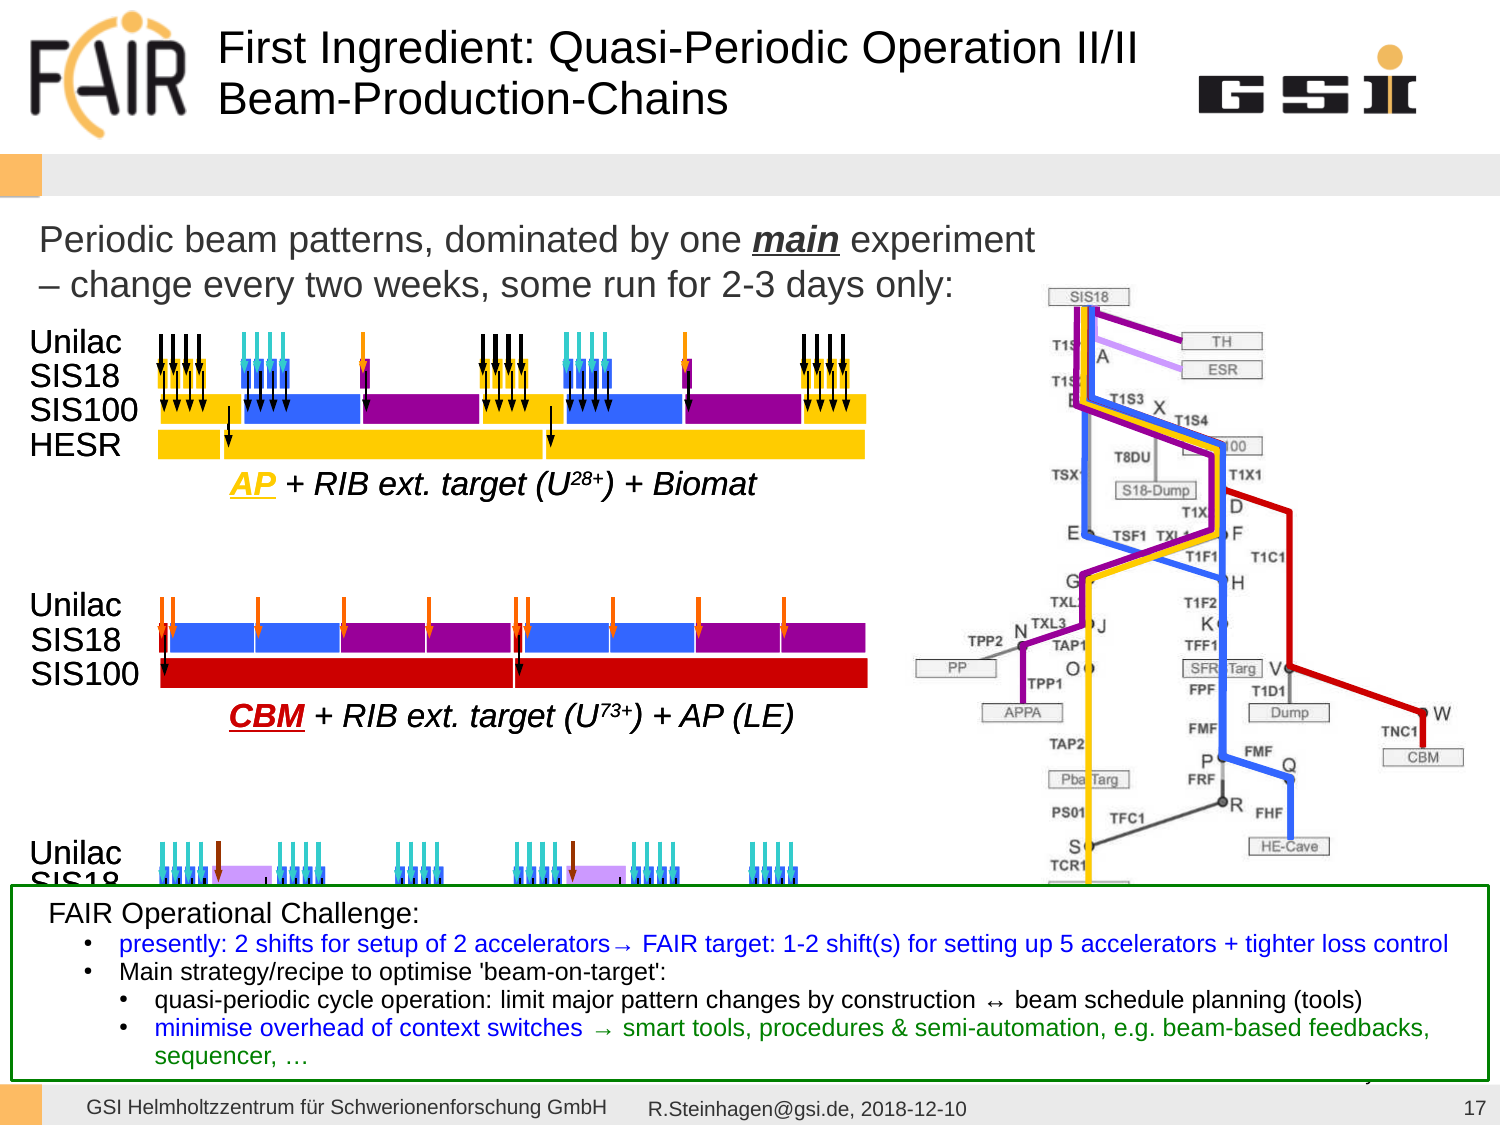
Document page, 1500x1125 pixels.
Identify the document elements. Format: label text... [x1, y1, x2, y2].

text_box [649, 866, 654, 884]
text_box [172, 866, 182, 884]
text_box [160, 658, 513, 688]
text_box [539, 876, 545, 884]
text_box [804, 394, 867, 424]
picture [881, 284, 1471, 884]
text_box [244, 394, 361, 424]
text_box [532, 866, 537, 884]
picture [1088, 414, 1208, 550]
text_box [483, 394, 564, 424]
text_box [513, 875, 519, 884]
text_box Periodic beam patterns, dominated by one main experiment – change every two weeks, some run for 2-3 days only: [24, 207, 1483, 274]
text_box [631, 866, 641, 884]
text_box [793, 866, 798, 884]
text_box Unilac [29, 831, 123, 872]
text_box [363, 394, 480, 424]
text_box [781, 623, 866, 653]
text_box [433, 875, 439, 884]
text_box [545, 866, 550, 884]
text_box [526, 876, 532, 884]
text_box [643, 875, 649, 884]
text_box [183, 358, 194, 389]
text_box [685, 394, 802, 424]
text_box [360, 358, 370, 389]
text_box [845, 358, 850, 389]
text_box [159, 623, 168, 653]
picture [30, 9, 187, 141]
text_box [157, 368, 163, 389]
text_box [159, 876, 165, 884]
picture [881, 284, 891, 295]
text_box [602, 358, 612, 389]
text_box [224, 429, 543, 460]
text_box [254, 358, 264, 389]
text_box [426, 866, 431, 884]
text_box [762, 866, 772, 884]
picture [931, 284, 938, 293]
text_box [513, 632, 518, 653]
text_box SIS18 [94, 872, 106, 884]
text_box SIS100 [30, 651, 141, 692]
text_box [826, 368, 832, 389]
text_box [563, 358, 574, 389]
text_box [203, 866, 208, 884]
picture [1165, 538, 1218, 574]
text_box [190, 866, 196, 884]
text_box [279, 358, 290, 389]
text_box SIS18 [30, 623, 122, 651]
text_box [302, 875, 308, 884]
text_box SIS18 [29, 361, 121, 387]
title First Ingredient: Quasi-Periodic Operation II/II Beam-Production-Chains [217, 0, 1186, 147]
text_box [576, 358, 586, 389]
text_box [315, 876, 321, 884]
text_box [552, 866, 562, 884]
text_box [505, 358, 516, 389]
text_box HESR [29, 423, 123, 464]
text_box [749, 876, 755, 884]
text_box [682, 358, 692, 389]
text_box [610, 623, 780, 653]
text_box [801, 358, 811, 389]
text_box SIS18 [66, 872, 91, 884]
text_box [518, 358, 529, 389]
text_box [566, 865, 626, 884]
text_box [814, 371, 819, 389]
text_box [669, 875, 675, 884]
text_box [308, 866, 313, 884]
text_box Unilac [29, 320, 123, 361]
text_box [212, 865, 272, 884]
text_box Unilac [29, 582, 123, 623]
text_box [282, 866, 287, 884]
text_box [498, 358, 503, 389]
text_box [163, 358, 168, 389]
text_box [675, 866, 680, 884]
text_box [492, 369, 498, 389]
text_box courtesy D. Ondreka [1282, 1054, 1500, 1093]
text_box [185, 876, 191, 884]
text_box [289, 875, 295, 884]
text_box [295, 866, 300, 884]
text_box [546, 429, 865, 460]
text_box [158, 429, 220, 460]
text_box [165, 866, 170, 884]
text_box FAIR Operational Challenge: presently: 2 shifts for setup of 2 accelerators→ FAIR target: 1-2 shift(s) for setting up 5 accelerators + tighter loss control Main strategy/recipe to optimise 'beam-on-target': quasi-periodic cycle operation: limit major pattern changes by construction ↔ beam schedule planning (tools) minimise overhead of context switches → smart tools, procedures & semi-automation, e.g. beam-based feedbacks, sequencer, … [11, 885, 1489, 1081]
text_box SIS18 [57, 872, 67, 884]
text_box [515, 658, 868, 688]
text_box [267, 358, 277, 389]
text_box [170, 623, 254, 653]
text_box [479, 368, 485, 389]
text_box SIS18 [35, 872, 54, 884]
text_box [755, 866, 760, 884]
text_box [196, 358, 206, 389]
text_box [255, 623, 340, 653]
text_box [525, 623, 609, 653]
text_box SIS100 [29, 387, 140, 428]
text_box [439, 866, 444, 884]
text_box [170, 358, 181, 389]
text_box [589, 358, 599, 389]
text_box [485, 358, 490, 389]
text_box CBM + RIB ext. target (U73+) + AP (LE) [214, 694, 811, 735]
text_box [566, 394, 683, 424]
text_box [662, 866, 667, 884]
text_box [518, 623, 523, 653]
text_box AP + RIB ext. target (U28+) + Biomat [214, 462, 772, 503]
text_box [839, 368, 845, 389]
text_box [832, 358, 837, 389]
text_box [341, 623, 425, 653]
text_box [819, 358, 824, 389]
text_box [775, 866, 785, 884]
text_box [519, 866, 524, 884]
text_box [160, 394, 242, 424]
picture [1197, 42, 1419, 117]
text_box [241, 358, 251, 389]
text_box [321, 866, 326, 884]
text_box [426, 623, 511, 653]
text_box [413, 866, 418, 884]
text_box [395, 866, 405, 884]
